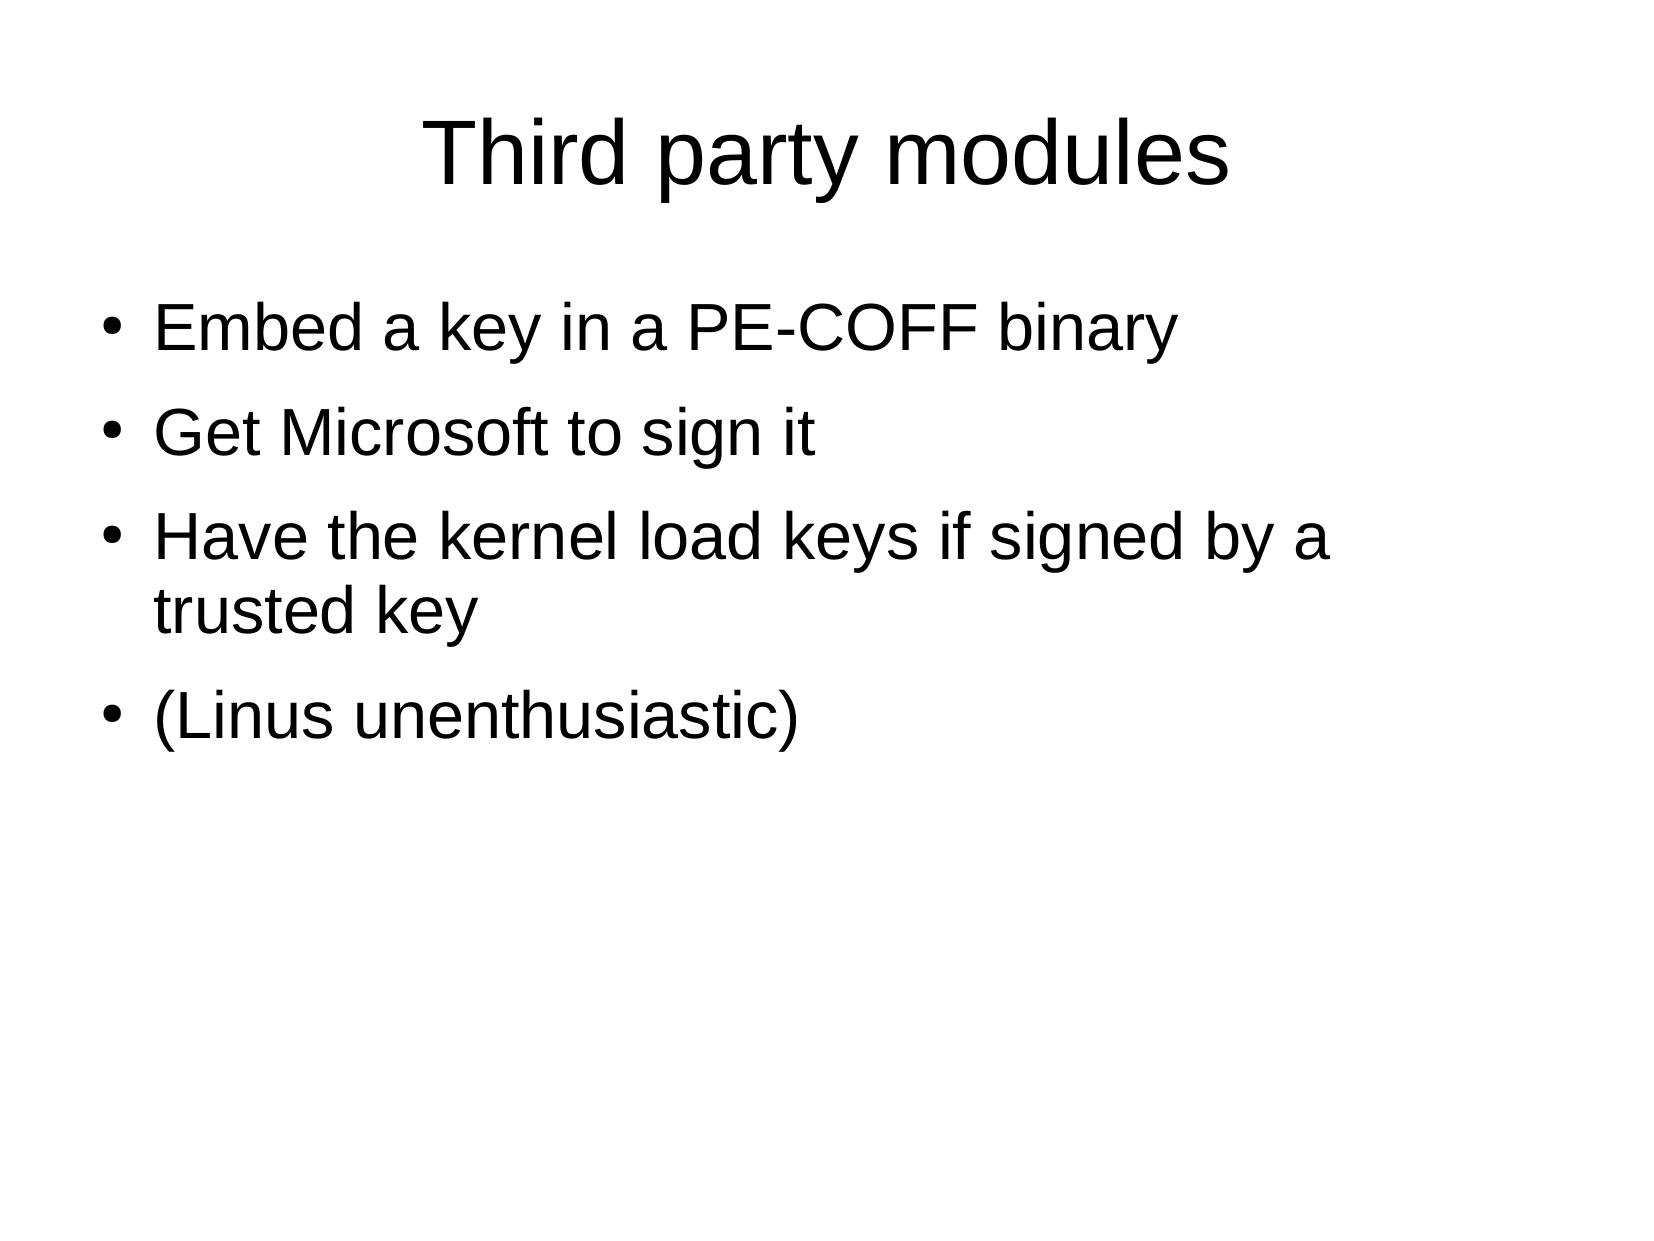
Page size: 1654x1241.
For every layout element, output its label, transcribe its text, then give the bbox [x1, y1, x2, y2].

list Embed a key in a PE-COFF binary Get Microsoft to sign it Have the kernel load keys if signed by a trusted key (Linus unenthusiastic) [82, 290, 1538, 1010]
title Third party modules [82, 49, 1571, 257]
